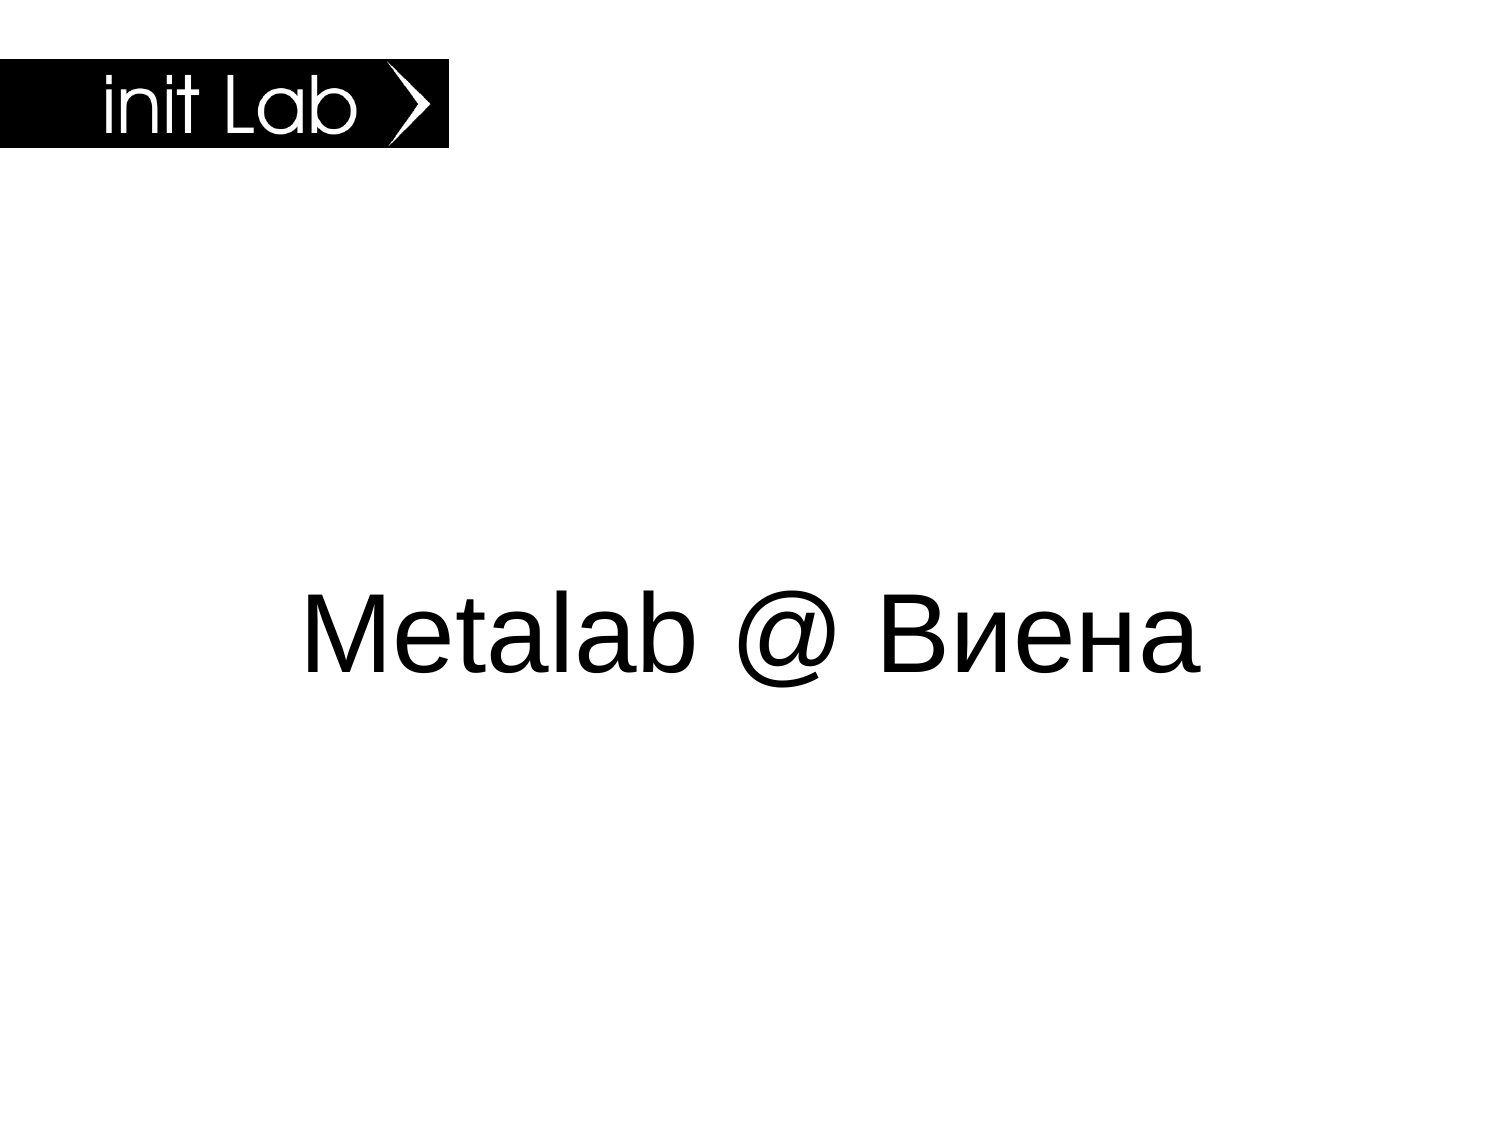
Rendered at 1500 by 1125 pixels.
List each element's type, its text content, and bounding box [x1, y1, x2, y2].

subtitle Metalab @ Виена [75, 269, 1426, 998]
picture [0, 59, 449, 148]
